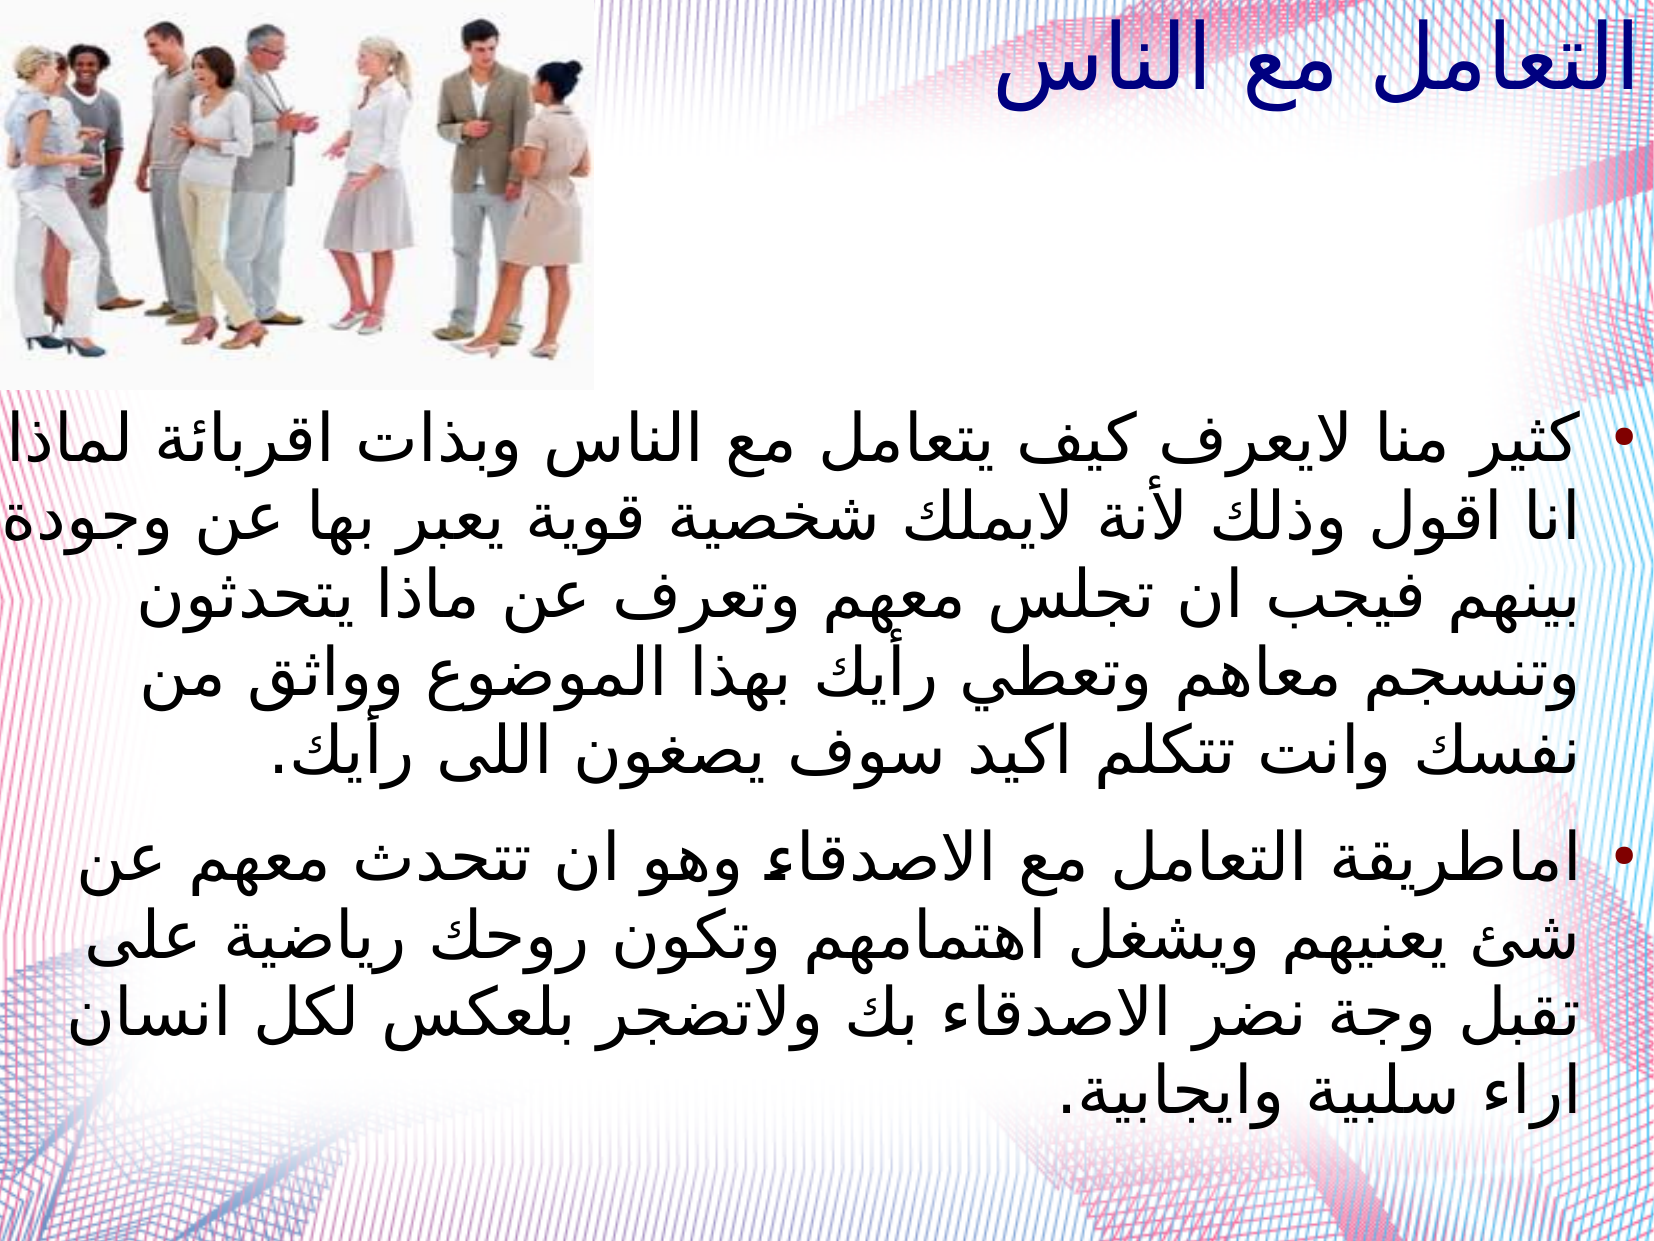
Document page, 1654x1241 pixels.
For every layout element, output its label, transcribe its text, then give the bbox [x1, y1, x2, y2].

list كثير منا لايعرف كيف يتعامل مع الناس وبذات اقربائة لماذا انا اقول وذلك لأنة لايملك شخصية قوية يعبر بها عن وجودة بينهم فيجب ان تجلس معهم وتعرف عن ماذا يتحدثون وتنسجم معاهم وتعطي رأيك بهذا الموضوع وواثق من نفسك وانت تتكلم اكيد سوف يصغون اللى رأيك. اماطريقة التعامل مع الاصدقاء وهو ان تتحدث معهم عن شئ يعنيهم ويشغل اهتمامهم وتكون روحك رياضية على تقبل وجة نضر الاصدقاء بك ولاتضجر بلعكس لكل انسان اراء سلبية وايجابية. [0, 399, 1654, 1241]
title التعامل مع الناس [594, 0, 1654, 162]
picture [0, 0, 1654, 399]
